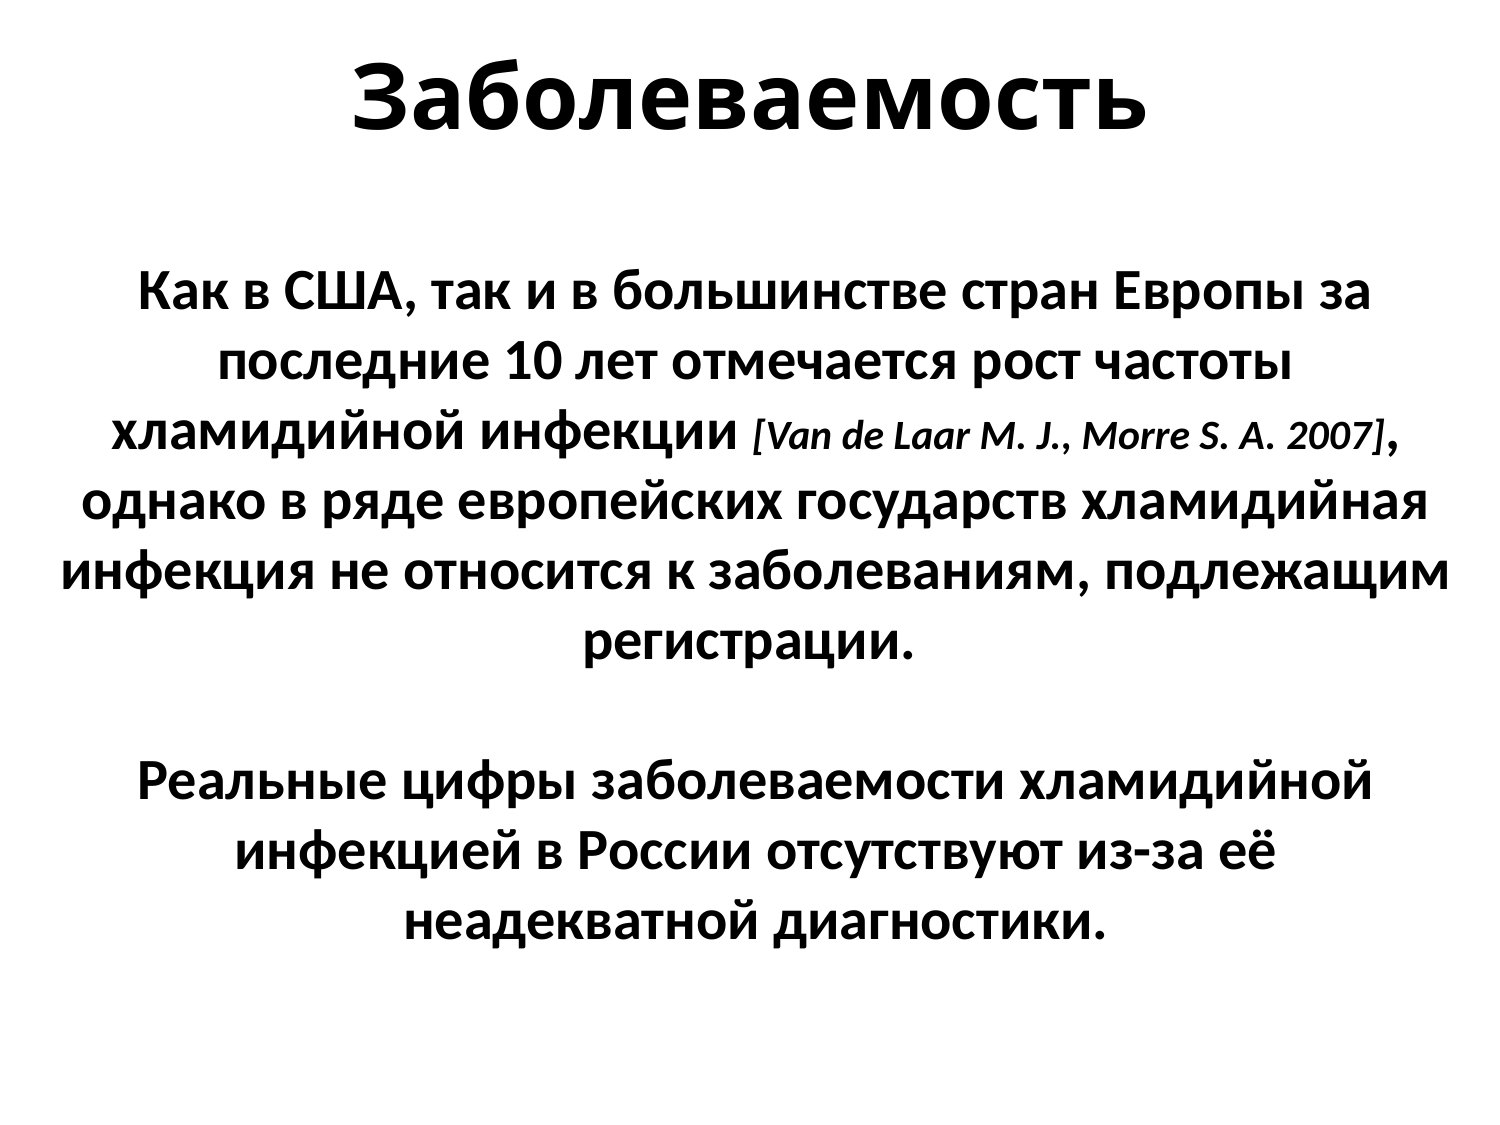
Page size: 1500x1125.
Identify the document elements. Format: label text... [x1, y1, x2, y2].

subtitle Как в США, так и в большинстве стран Европы за последние 10 лет отмечается рост частоты хламидийной инфекции [Van de Laar M. J., Morre S. A. 2007], однако в ряде европейских государств хламидийная инфекция не относится к заболеваниям, подлежащим регистрации. Реальные цифры заболеваемости хламидийной инфекцией в России отсутствуют из-за её неадекватной диагностики. [41, 243, 1471, 1083]
title Заболеваемость [112, 30, 1388, 126]
